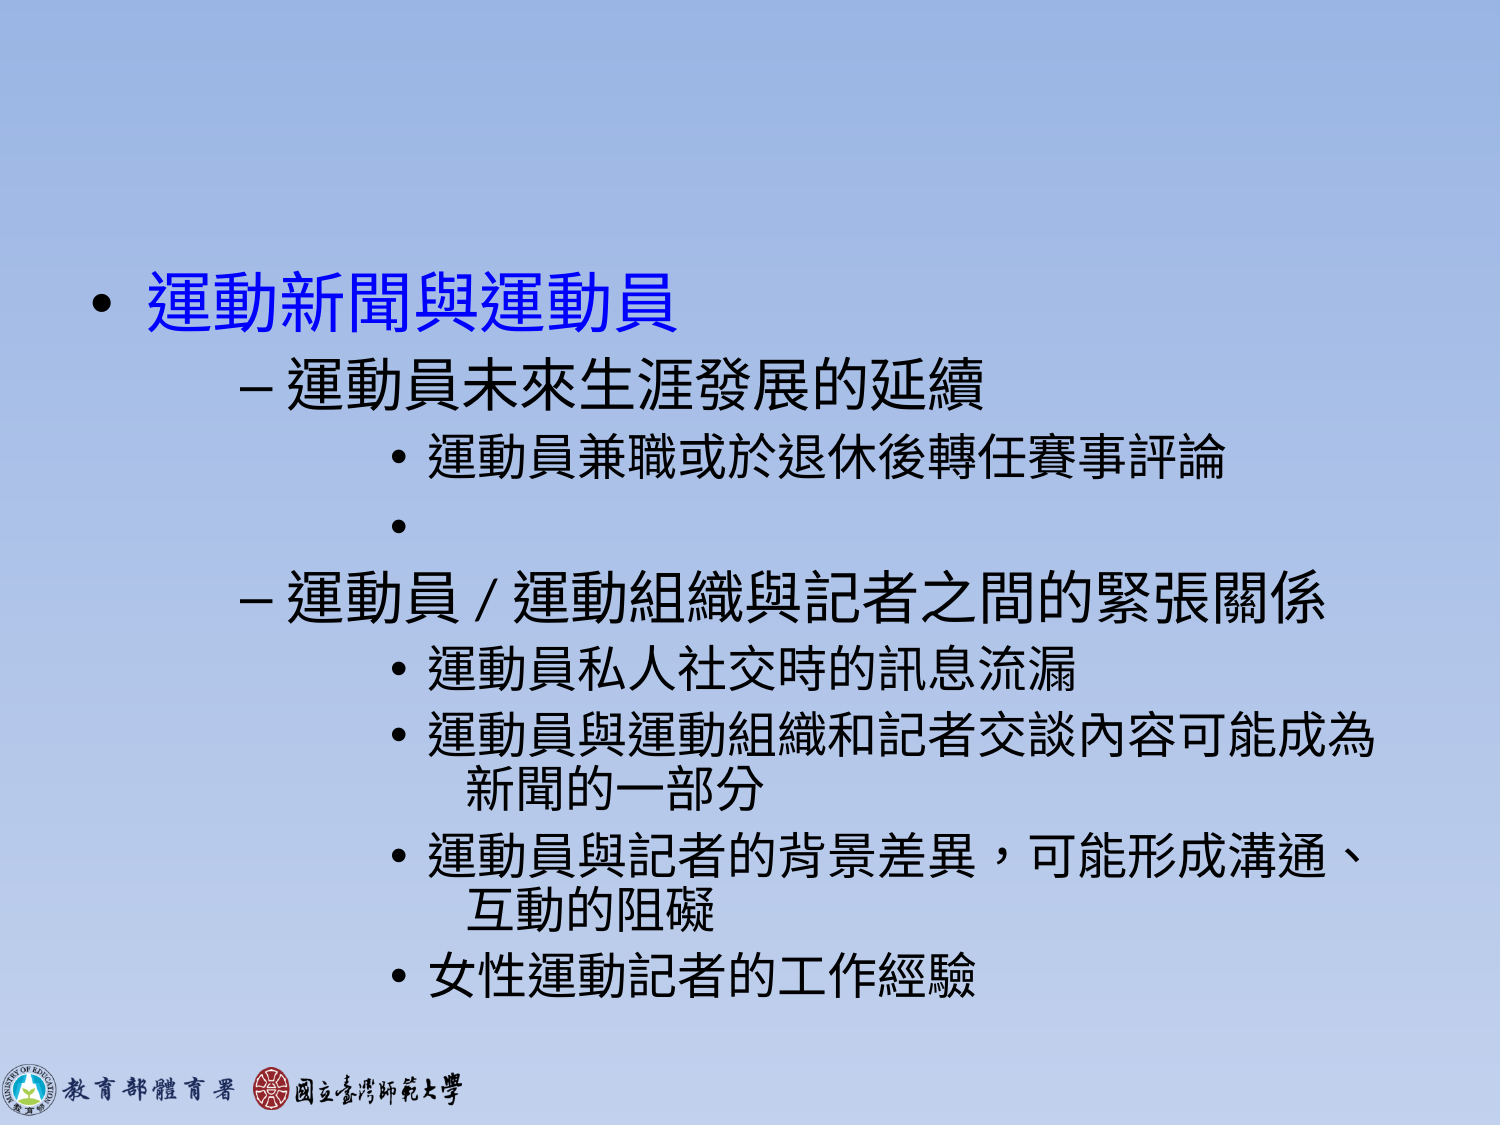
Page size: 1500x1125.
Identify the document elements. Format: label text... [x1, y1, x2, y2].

list 運動新聞與運動員 運動員未來生涯發展的延續 運動員兼職或於退休後轉任賽事評論 運動員/運動組織與記者之間的緊張關係 運動員私人社交時的訊息流漏 運動員與運動組織和記者交談內容可能成為新聞的一部分 運動員與記者的背景差異，可能形成溝通、互動的阻礙 女性運動記者的工作經驗 [75, 262, 1426, 1046]
